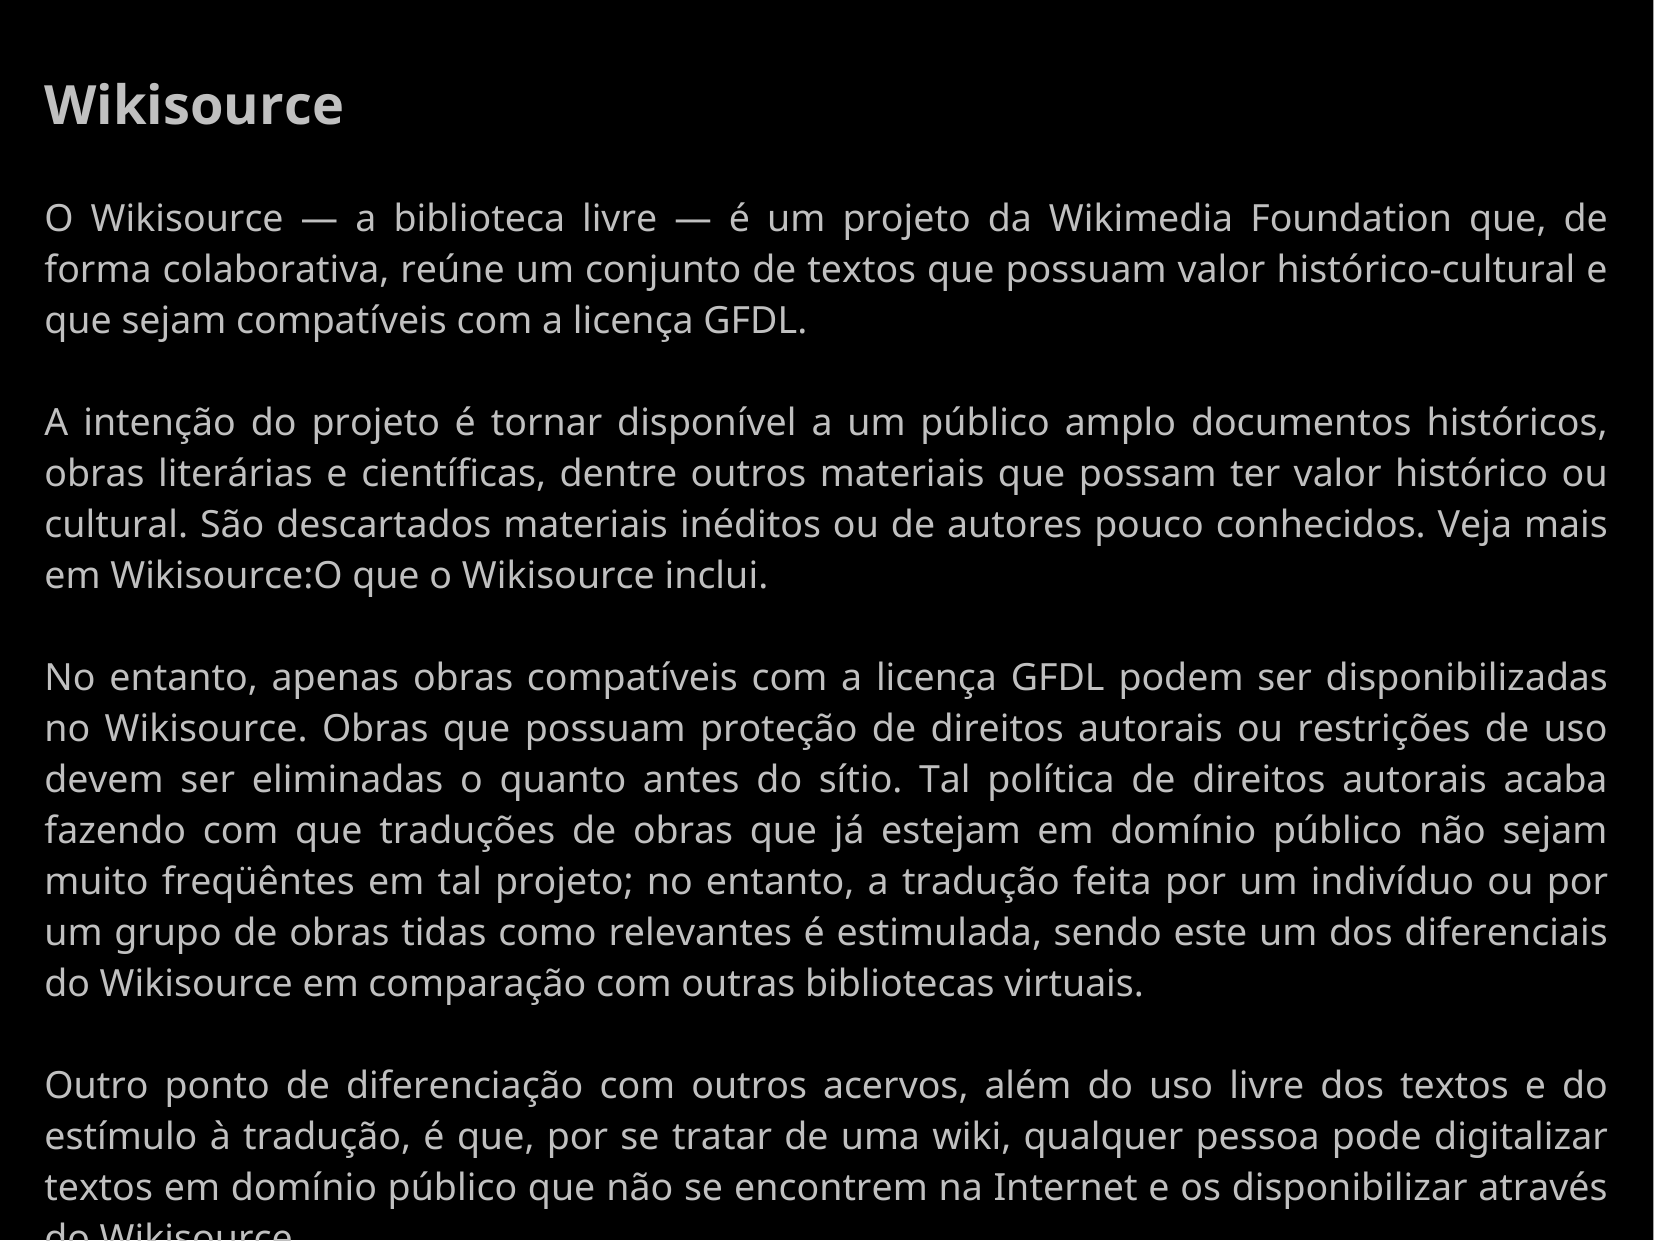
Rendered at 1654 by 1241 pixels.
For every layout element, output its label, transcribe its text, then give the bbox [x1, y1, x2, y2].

text_box Wikisource O Wikisource — a biblioteca livre — é um projeto da Wikimedia Foundation que, de forma colaborativa, reúne um conjunto de textos que possuam valor histórico-cultural e que sejam compatíveis com a licença GFDL. A intenção do projeto é tornar disponível a um público amplo documentos históricos, obras literárias e científicas, dentre outros materiais que possam ter valor histórico ou cultural. São descartados materiais inéditos ou de autores pouco conhecidos. Veja mais em Wikisource:O que o Wikisource inclui. No entanto, apenas obras compatíveis com a licença GFDL podem ser disponibilizadas no Wikisource. Obras que possuam proteção de direitos autorais ou restrições de uso devem ser eliminadas o quanto antes do sítio. Tal política de direitos autorais acaba fazendo com que traduções de obras que já estejam em domínio público não sejam muito freqüêntes em tal projeto; no entanto, a tradução feita por um indivíduo ou por um grupo de obras tidas como relevantes é estimulada, sendo este um dos diferenciais do Wikisource em comparação com outras bibliotecas virtuais. Outro ponto de diferenciação com outros acervos, além do uso livre dos textos e do estímulo à tradução, é que, por se tratar de uma wiki, qualquer pessoa pode digitalizar textos em domínio público que não se encontrem na Internet e os disponibilizar através do Wikisource. As obras digitalizadas podem, ainda, receber notas de rodapé com esclarecimentos sobre determinados trechos das mesmas, ou links em determinadas palavras que remetam o leitor a outro projeto da Wikimedia, como, por exemplo, verbetes da Wikipédia ou do Wikcionário. [29, 59, 1625, 1241]
